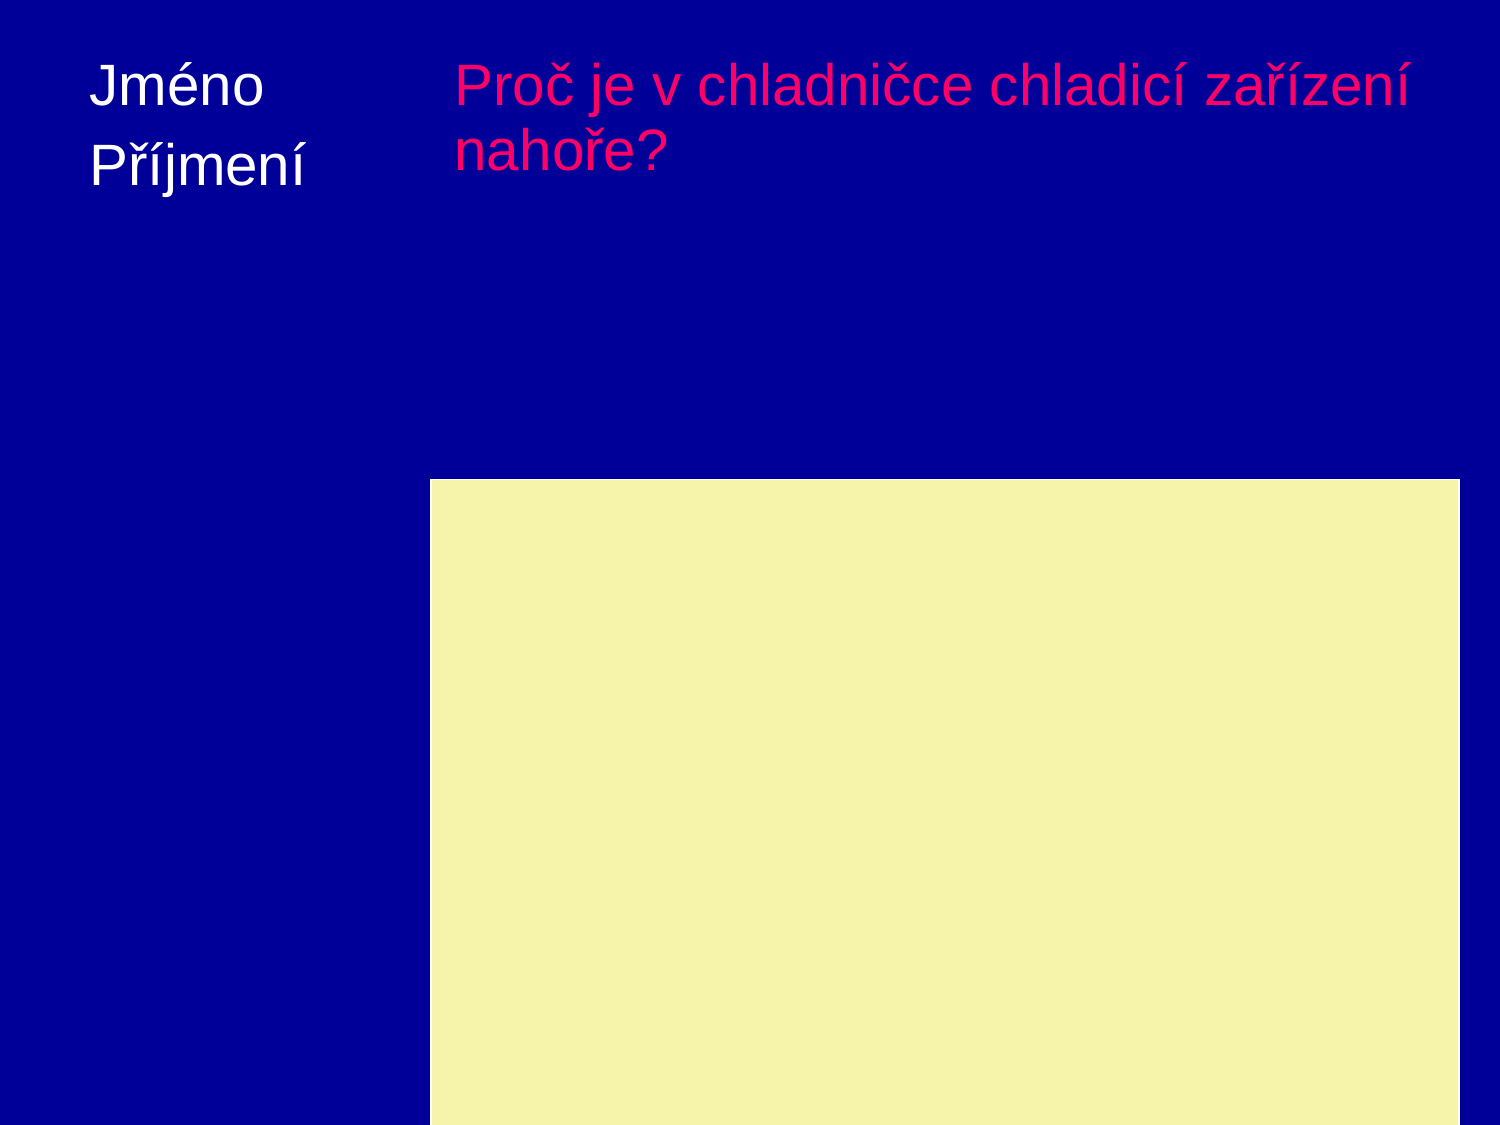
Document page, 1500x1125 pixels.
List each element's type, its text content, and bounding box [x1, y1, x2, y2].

text_box Jméno Příjmení [75, 45, 440, 525]
text_box [430, 479, 1459, 1125]
text_box Proč je v chladničce chladicí zařízení nahoře? [440, 45, 1459, 479]
